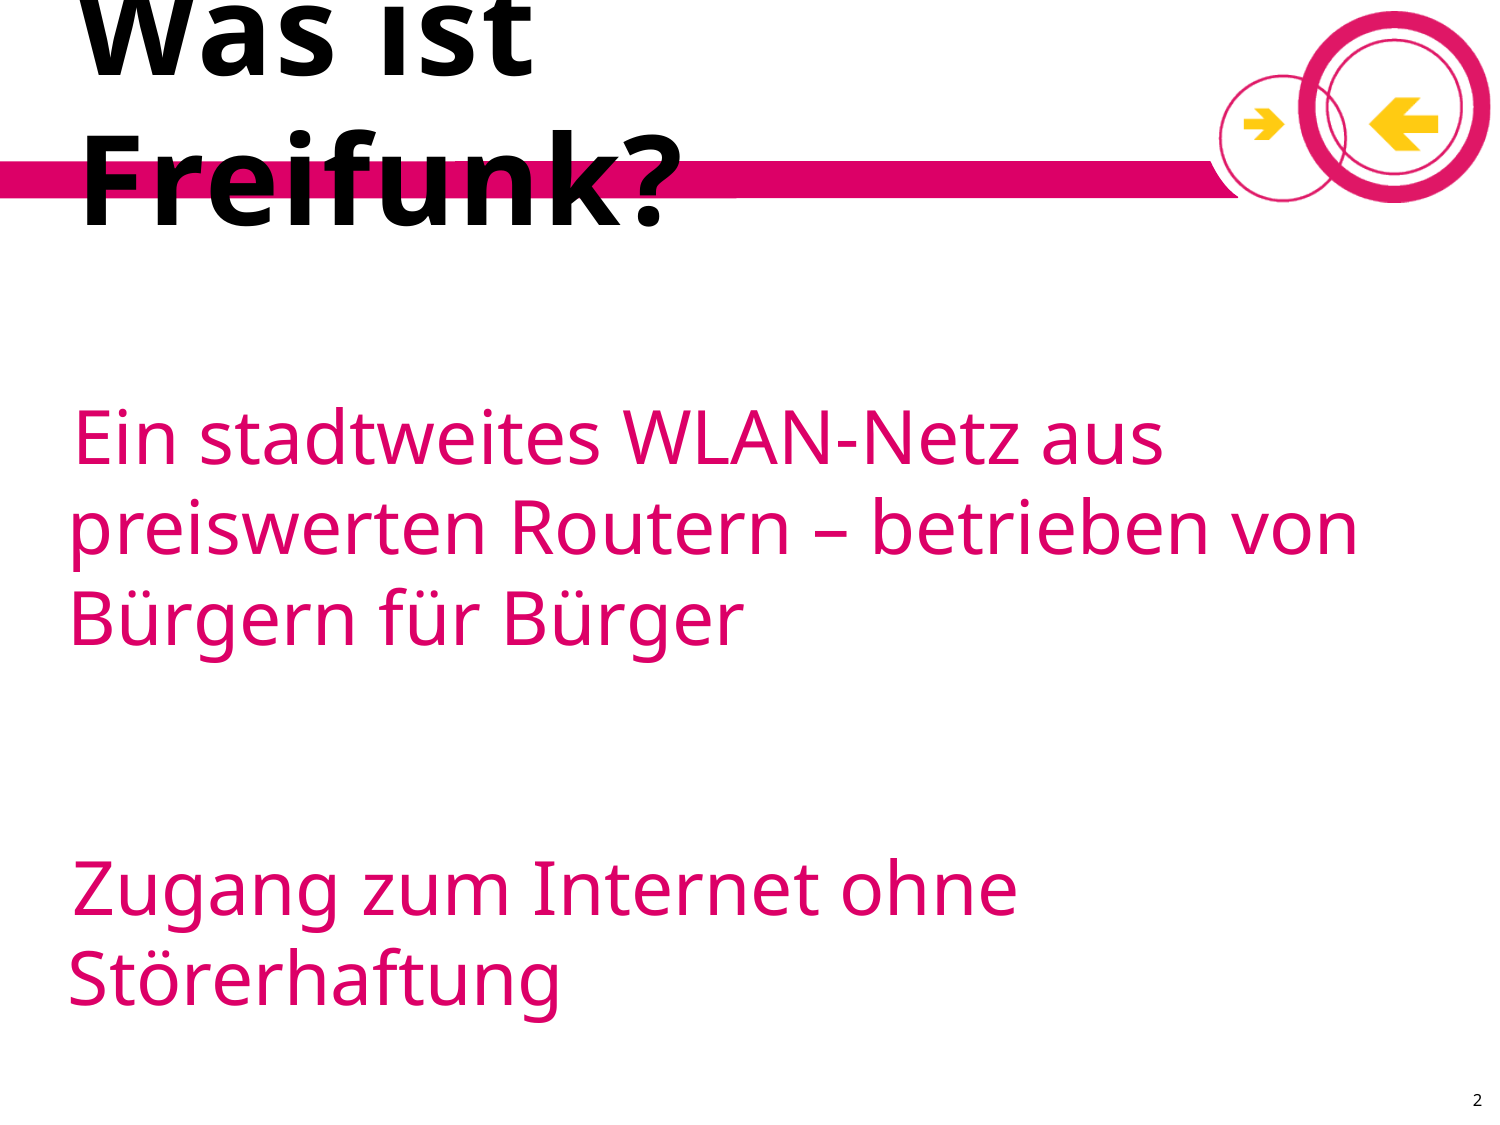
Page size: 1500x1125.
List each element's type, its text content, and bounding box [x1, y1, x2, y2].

picture [1218, 11, 1491, 203]
title Was ist Freifunk? [76, 40, 1060, 161]
list Ein stadtweites WLAN-Netz aus preiswerten Routern – betrieben von Bürgern für Bürger Zugang zum Internet ohne Störerhaftung [53, 302, 1447, 1059]
slide_number <Foliennummer> [1202, 1077, 1483, 1125]
